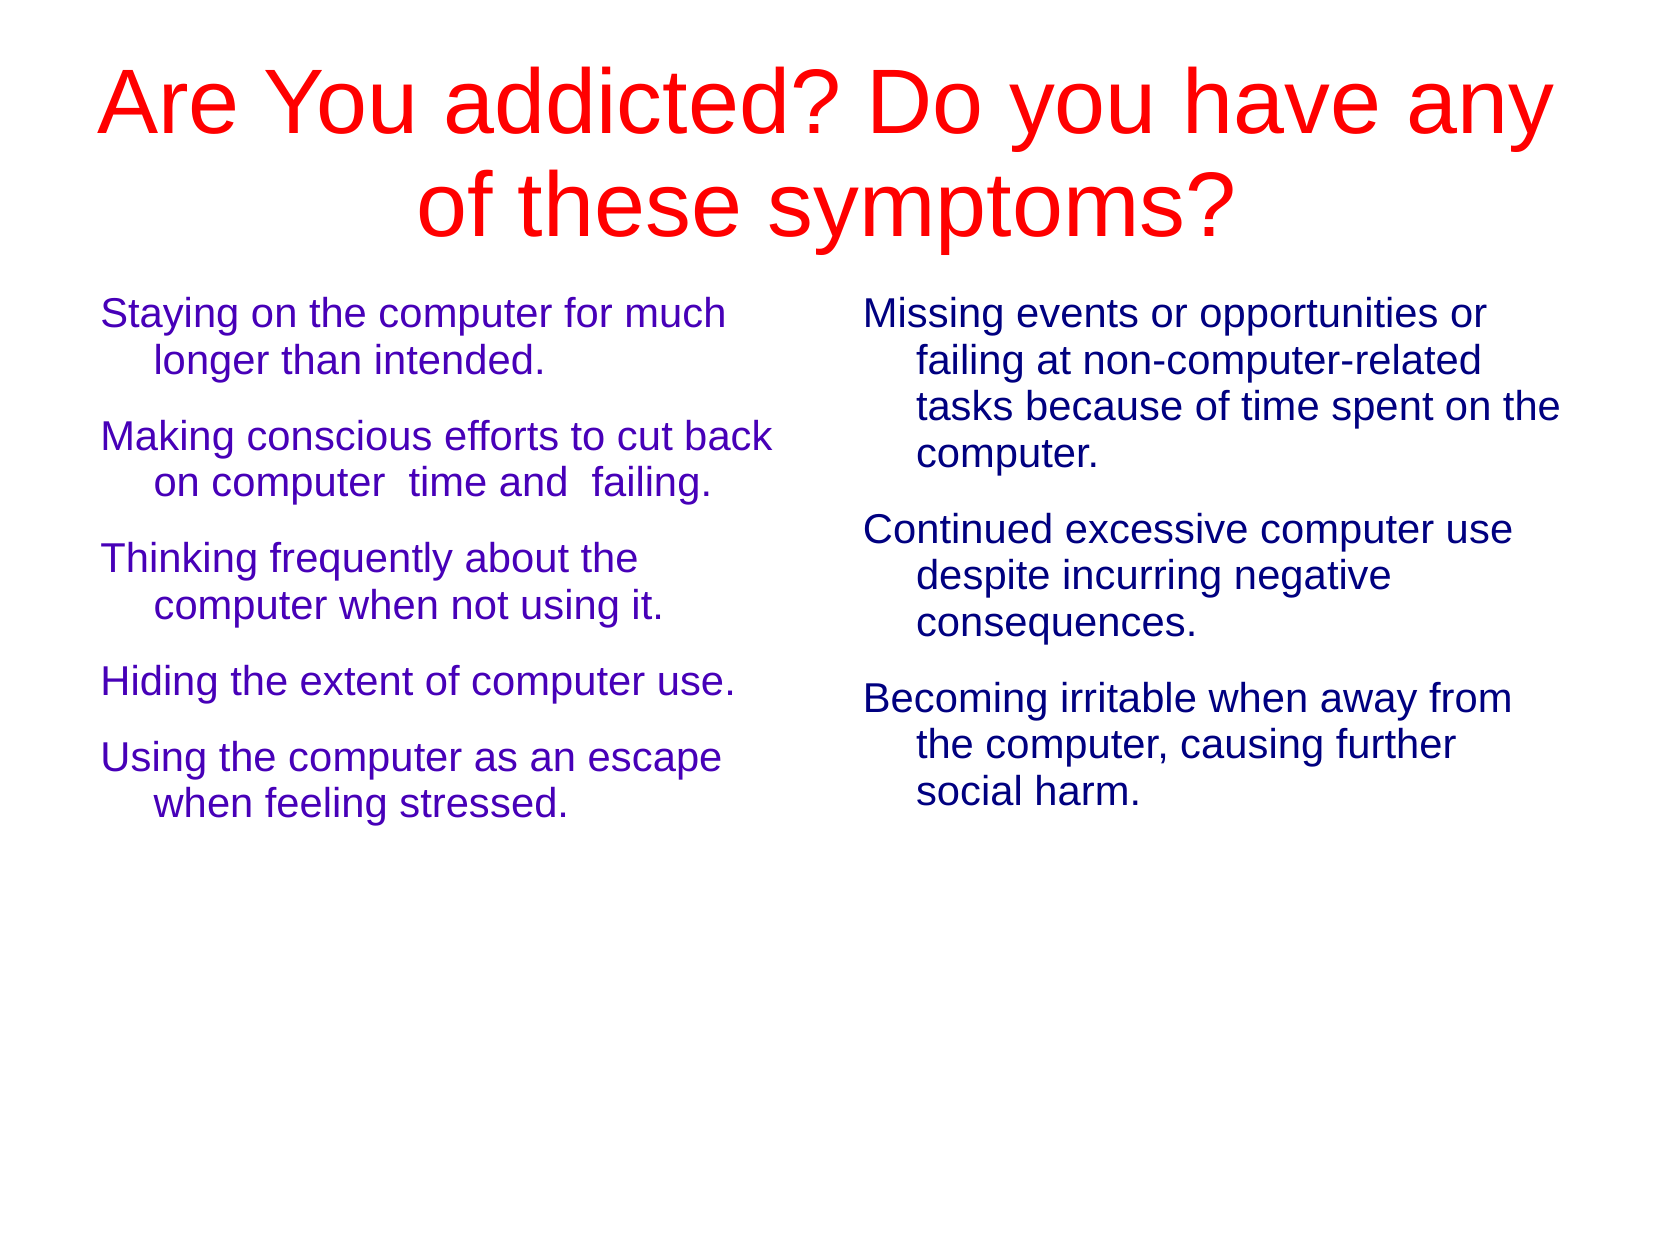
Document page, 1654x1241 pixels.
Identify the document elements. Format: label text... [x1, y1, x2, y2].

title Are You addicted? Do you have any of these symptoms? [82, 50, 1571, 256]
list Staying on the computer for much longer than intended. Making conscious efforts to cut back on computer time and failing. Thinking frequently about the computer when not using it. Hiding the extent of computer use. Using the computer as an escape when feeling stressed. [82, 290, 809, 1094]
list Missing events or opportunities or failing at non-computer-related tasks because of time spent on the computer. Continued excessive computer use despite incurring negative consequences. Becoming irritable when away from the computer, causing further social harm. [845, 290, 1572, 1094]
